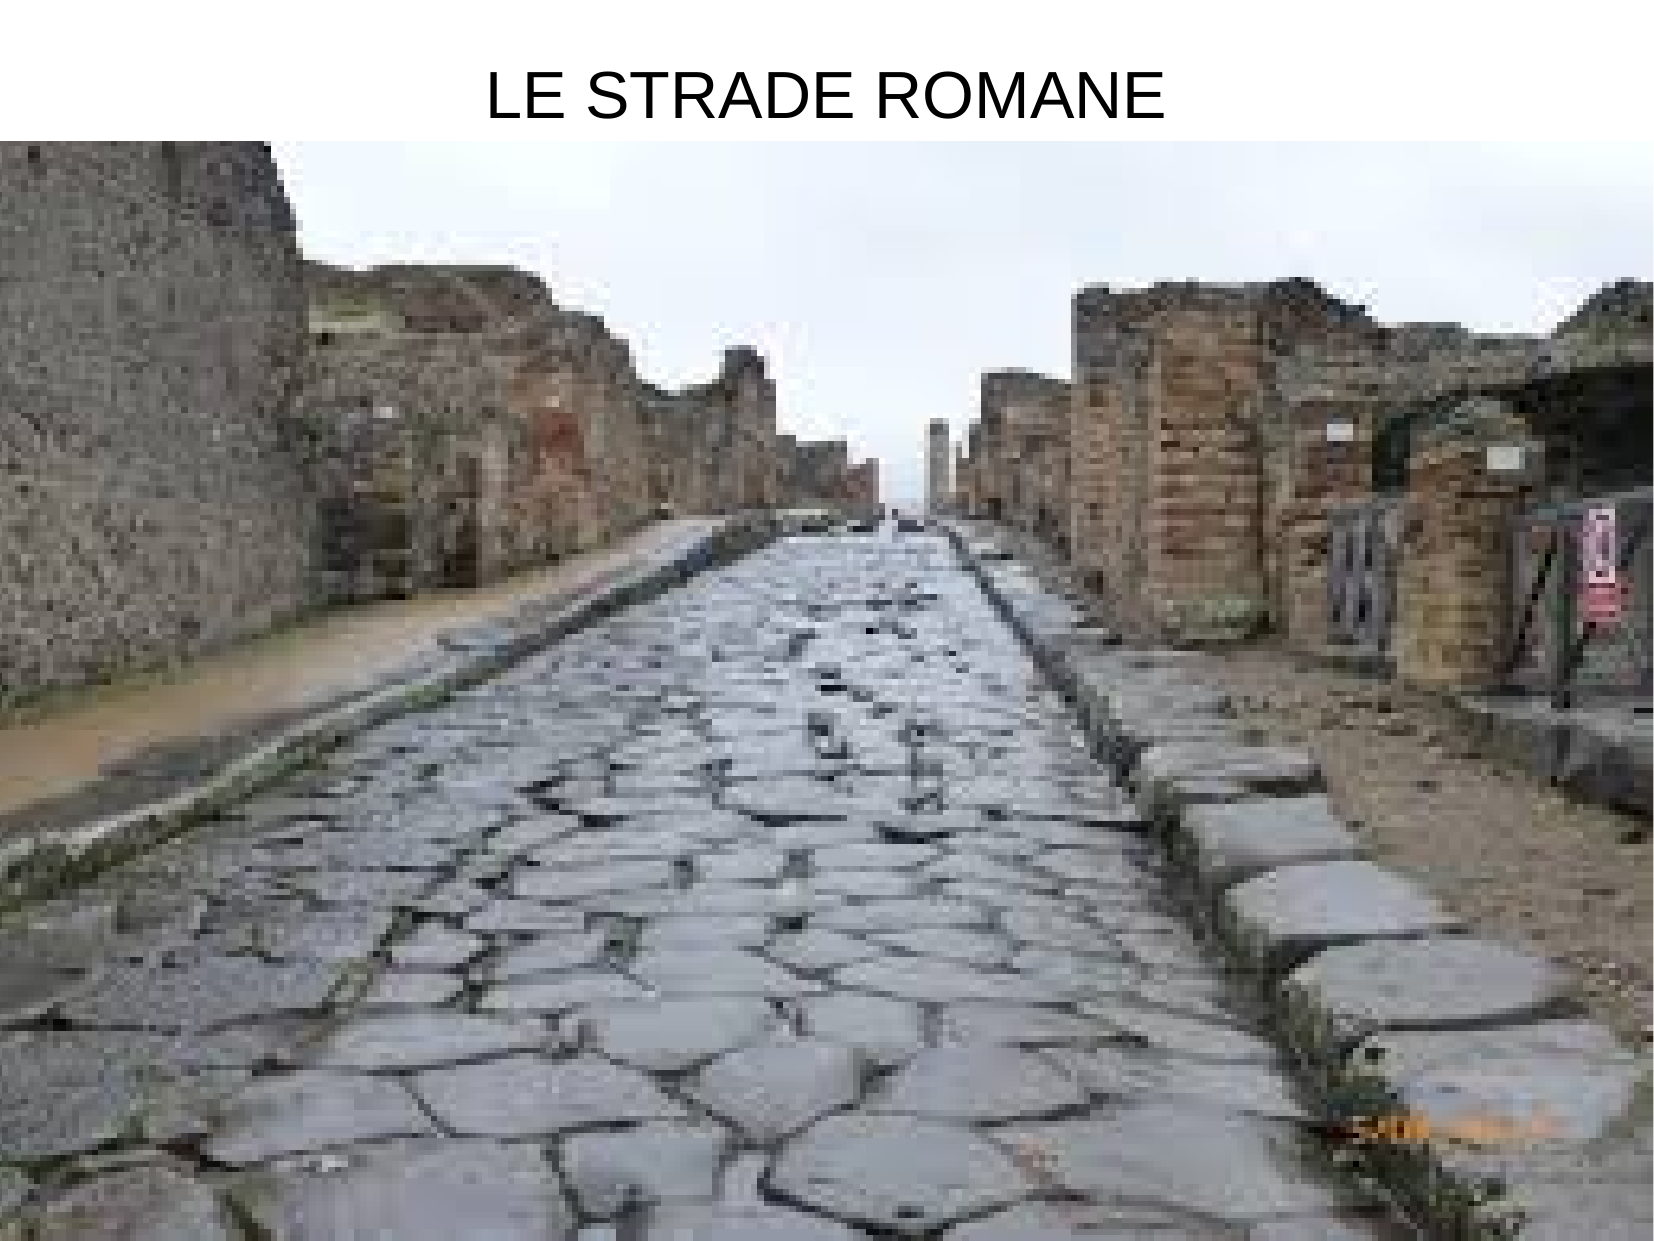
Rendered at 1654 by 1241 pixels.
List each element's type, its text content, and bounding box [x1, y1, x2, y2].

picture [0, 141, 1654, 1241]
title LE STRADE ROMANE [82, 49, 1571, 141]
